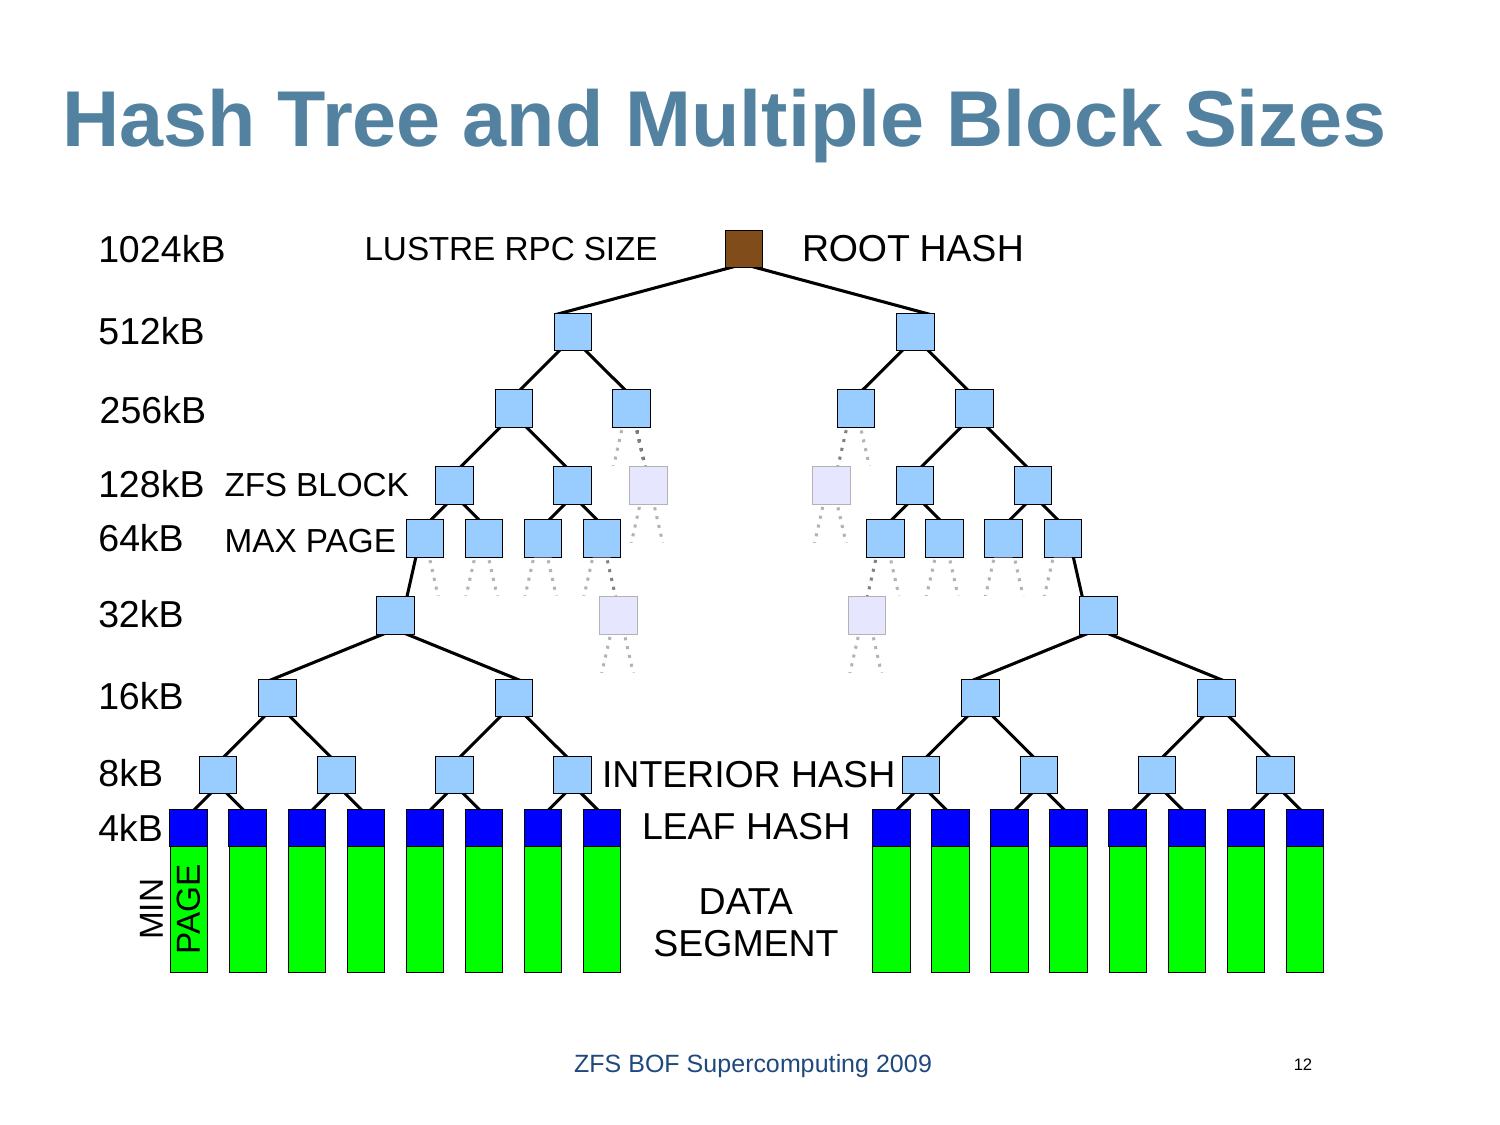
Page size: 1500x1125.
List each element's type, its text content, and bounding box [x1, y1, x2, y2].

text_box <number> [1292, 1047, 1314, 1067]
chart [75, 210, 1389, 1009]
title Hash Tree and Multiple Block Sizes [62, 87, 1425, 188]
